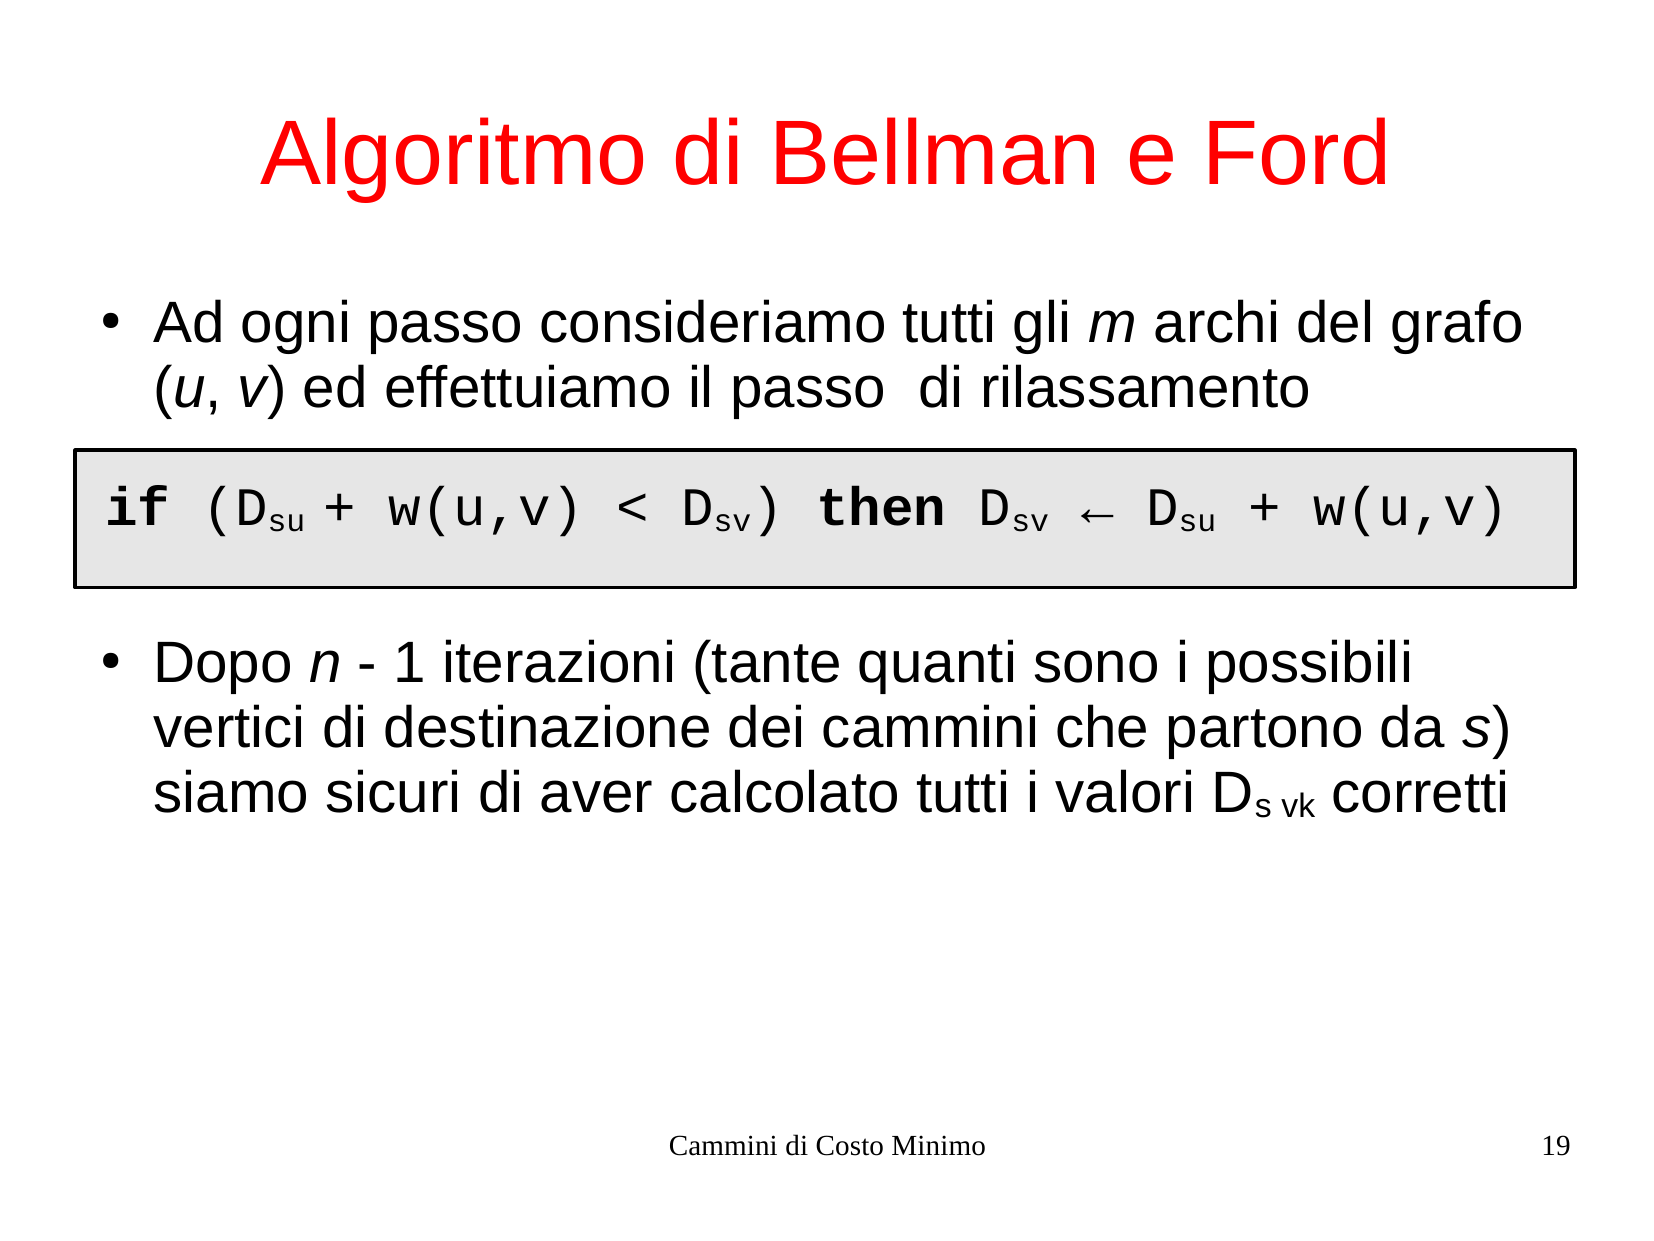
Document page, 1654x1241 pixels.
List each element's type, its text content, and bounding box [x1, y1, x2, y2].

list Ad ogni passo consideriamo tutti gli m archi del grafo (u, v) ed effettuiamo il passo di rilassamento Dopo n - 1 iterazioni (tante quanti sono i possibili vertici di destinazione dei cammini che partono da s) siamo sicuri di aver calcolato tutti i valori Ds vk corretti [82, 290, 1571, 448]
text_box if (Dsu + w(u,v) < Dsv) then Dsv ← Dsu + w(u,v) [75, 450, 1576, 588]
title Algoritmo di Bellman e Ford [82, 49, 1571, 257]
list Ad ogni passo consideriamo tutti gli m archi del grafo (u, v) ed effettuiamo il passo di rilassamento Dopo n - 1 iterazioni (tante quanti sono i possibili vertici di destinazione dei cammini che partono da s) siamo sicuri di aver calcolato tutti i valori Ds vk corretti [82, 589, 1571, 1109]
